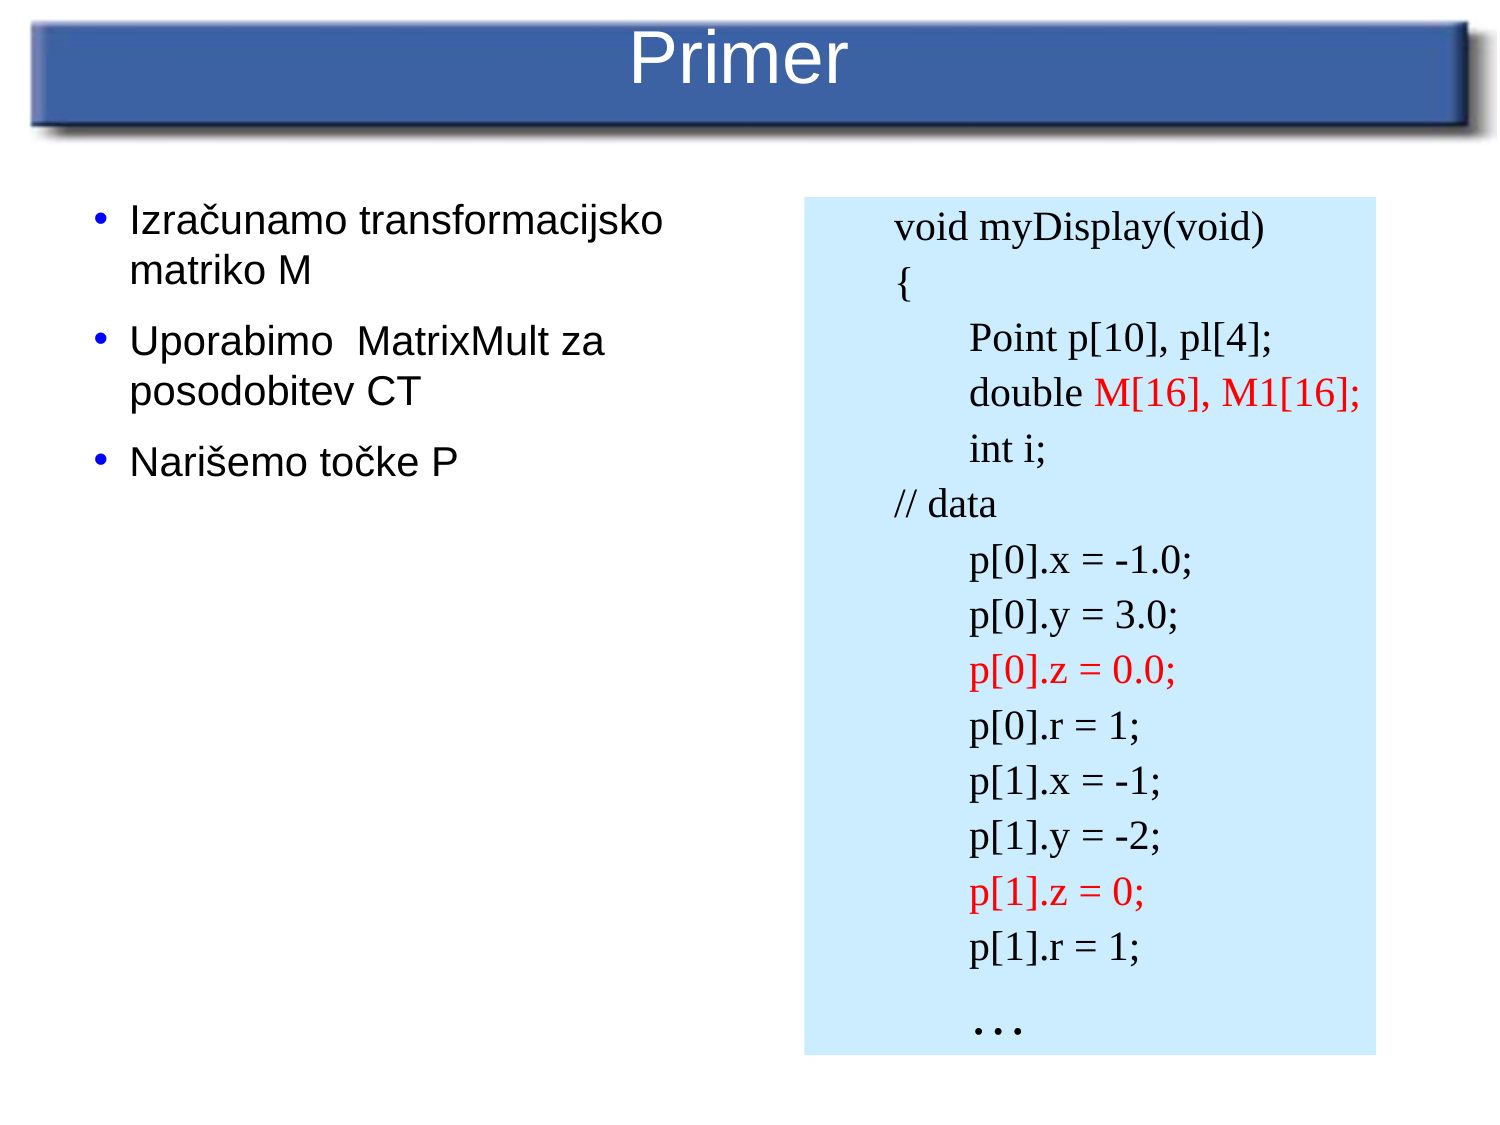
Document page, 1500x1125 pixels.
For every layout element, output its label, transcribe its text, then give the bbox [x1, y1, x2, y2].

text_box Primer [101, 0, 1377, 106]
picture [29, 18, 1497, 146]
text_box Izračunamo transformacijsko matriko M Uporabimo MatrixMult za posodobitev CT Narišemo točke P [78, 185, 762, 493]
text_box void myDisplay(void) { Point p[10], pl[4]; double M[16], M1[16]; int i; // data p[0].x = -1.0; p[0].y = 3.0; p[0].z = 0.0; p[0].r = 1; p[1].x = -1; p[1].y = -2; p[1].z = 0; p[1].r = 1; … [804, 197, 1377, 1056]
